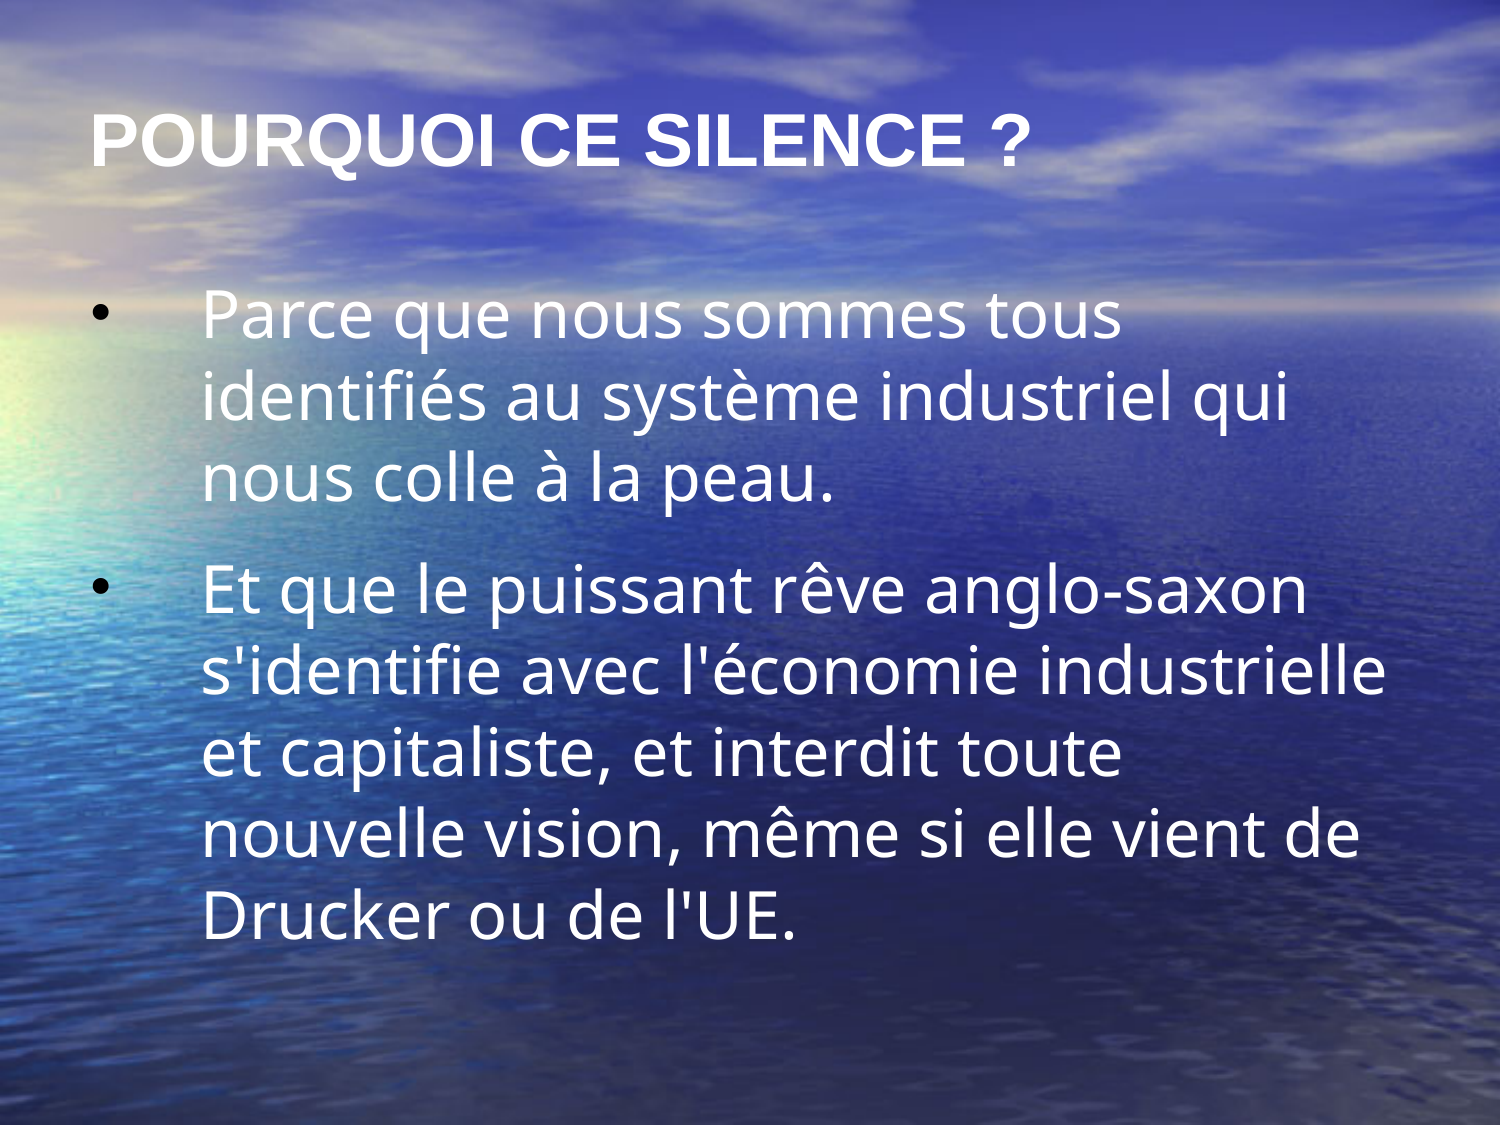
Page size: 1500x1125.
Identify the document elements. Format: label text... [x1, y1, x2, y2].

text_box Parce que nous sommes tous identifiés au système industriel qui nous colle à la peau. Et que le puissant rêve anglo-saxon s'identifie avec l'économie industrielle et capitaliste, et interdit toute nouvelle vision, même si elle vient de Drucker ou de l'UE. [75, 263, 1425, 991]
title POURQUOI CE SILENCE ? [75, 52, 1425, 226]
picture [0, 0, 1500, 1125]
